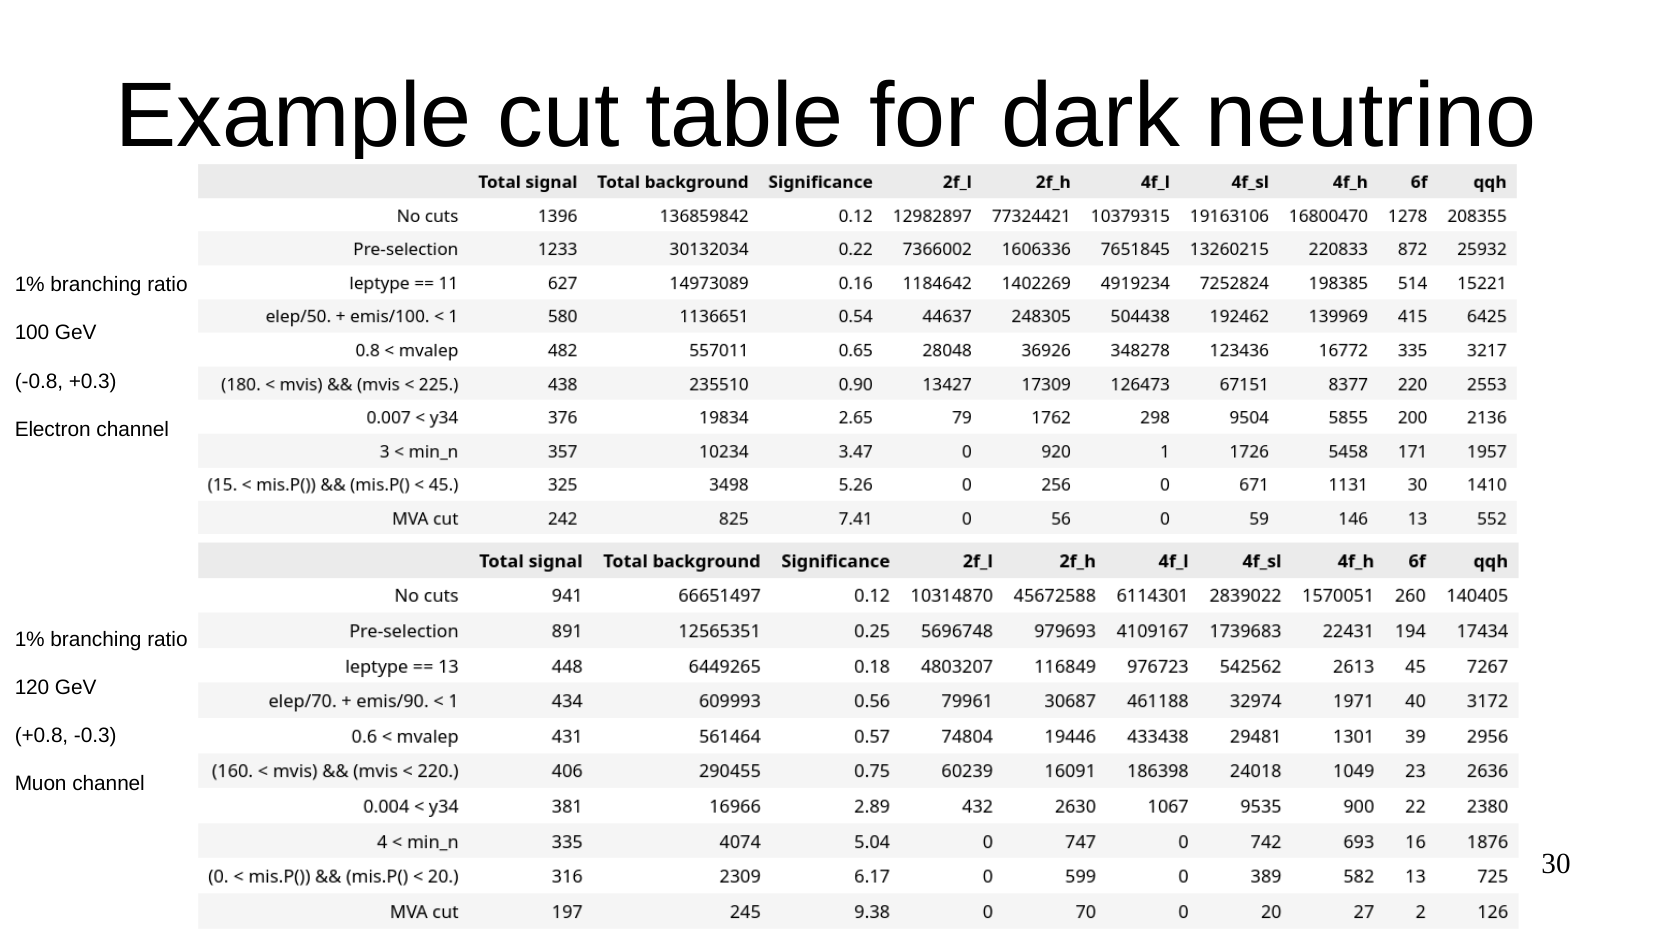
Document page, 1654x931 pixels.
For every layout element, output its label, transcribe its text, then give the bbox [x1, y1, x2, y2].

picture [194, 159, 1524, 931]
title Example cut table for dark neutrino [82, 37, 1571, 193]
text_box 1% branching ratio 100 GeV (-0.8, +0.3) Electron channel [0, 265, 226, 449]
text_box 1% branching ratio 120 GeV (+0.8, -0.3) Muon channel [0, 620, 226, 803]
